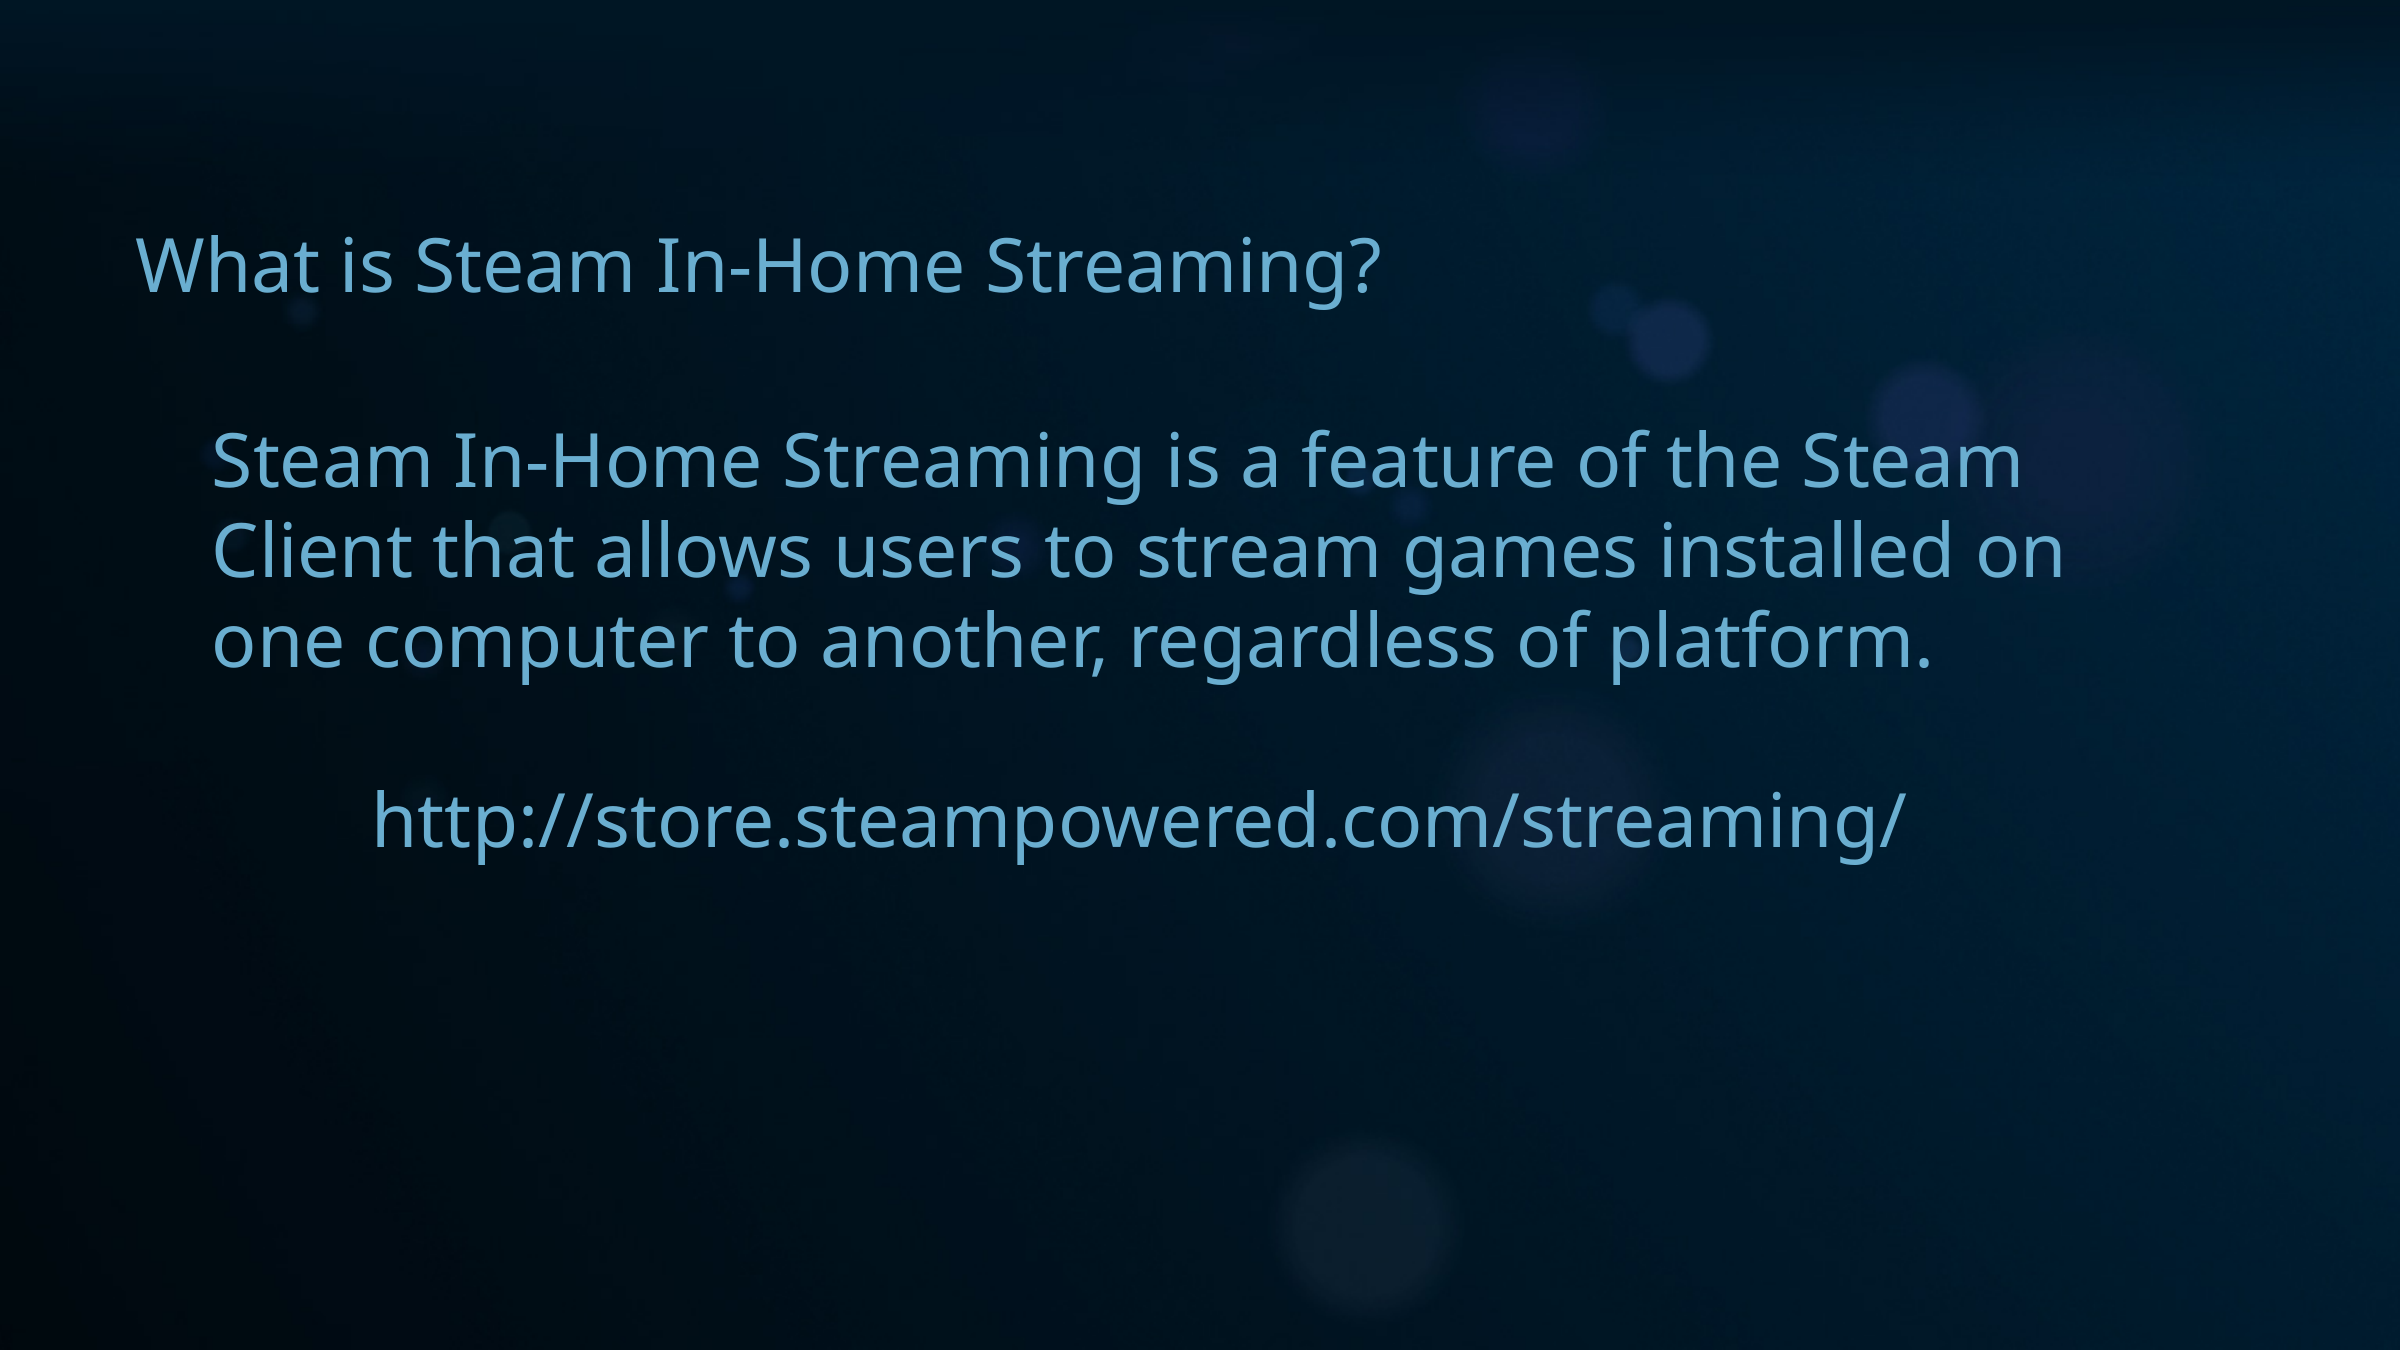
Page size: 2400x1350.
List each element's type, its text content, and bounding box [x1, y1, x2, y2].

text_box What is Steam In-Home Streaming? [120, 209, 1398, 315]
text_box Steam In-Home Streaming is a feature of the Steam Client that allows users to stream games installed on one computer to another, regardless of platform. http://store.steampowered.com/streaming/ [197, 405, 2083, 883]
picture [0, 0, 2400, 1350]
